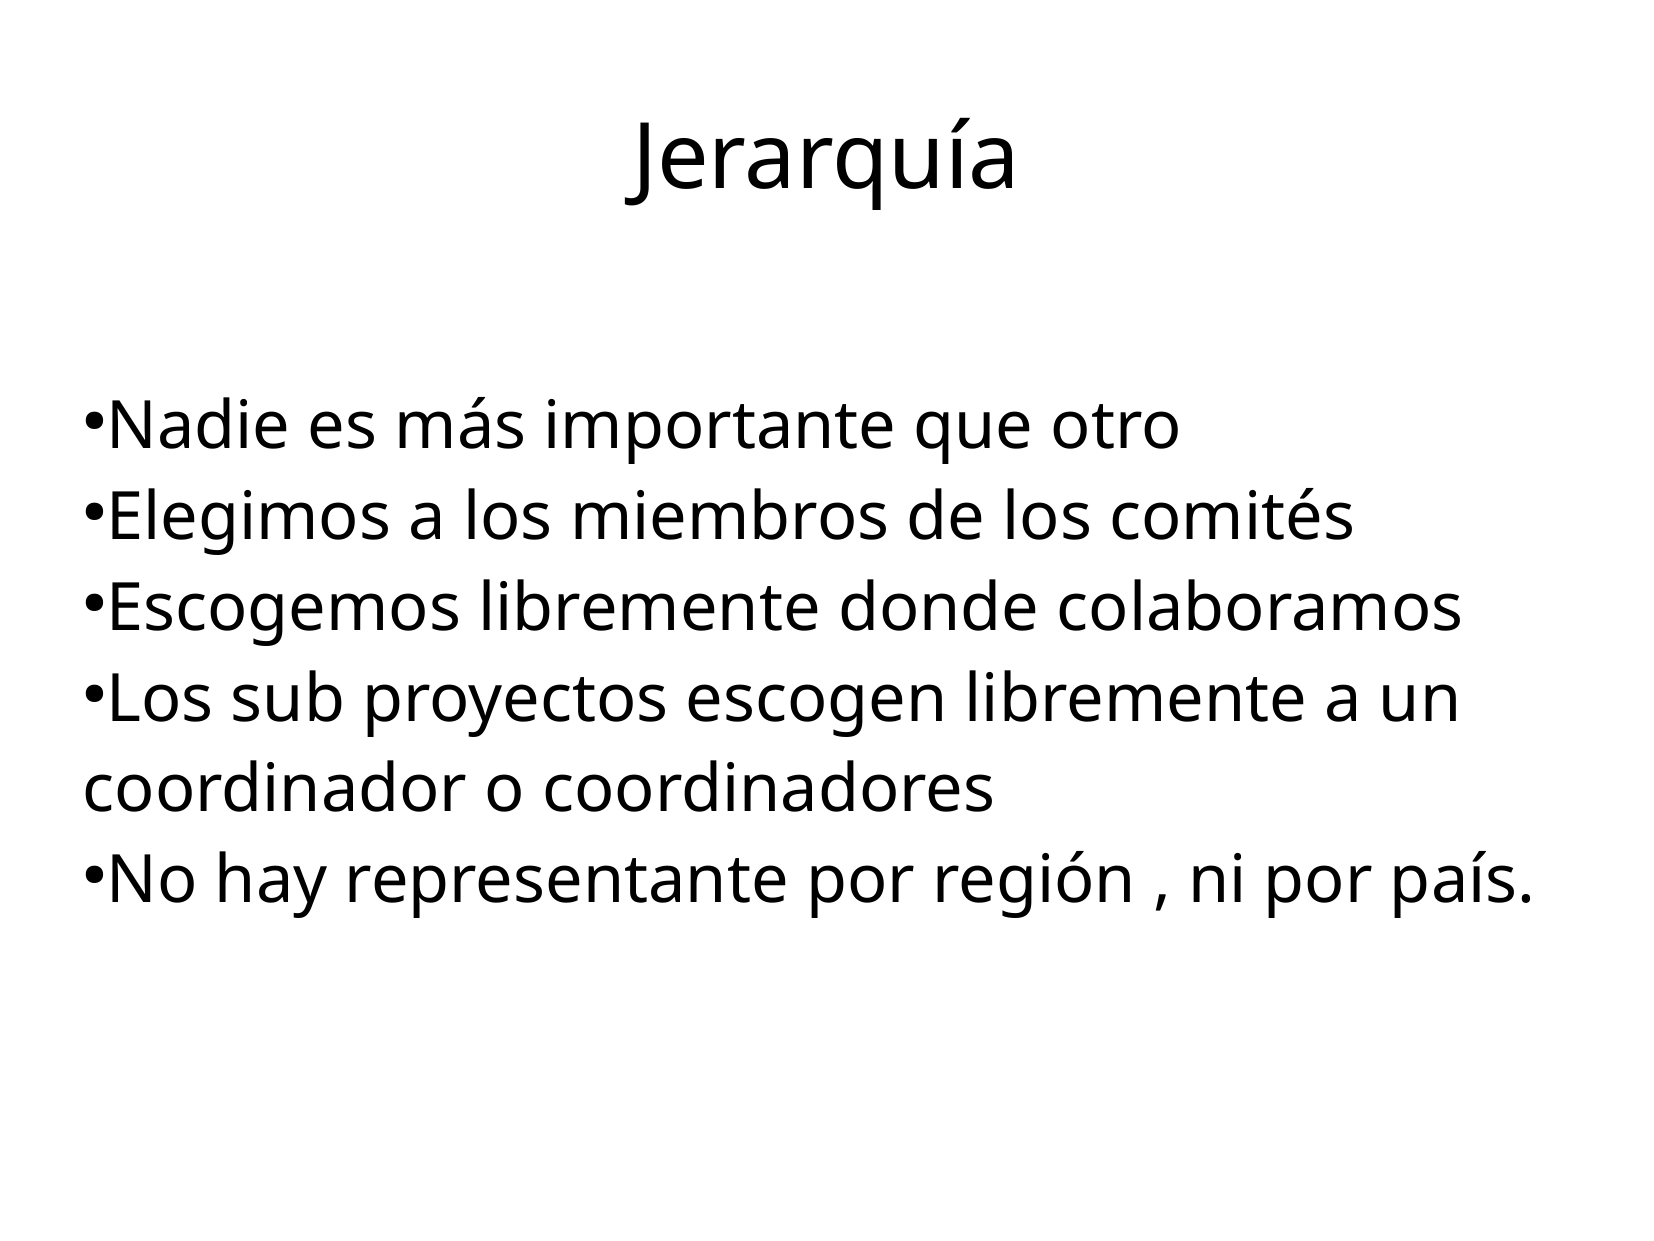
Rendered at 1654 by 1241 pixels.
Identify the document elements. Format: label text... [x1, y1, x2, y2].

subtitle Nadie es más importante que otro Elegimos a los miembros de los comités Escogemos libremente donde colaboramos Los sub proyectos escogen libremente a un coordinador o coordinadores No hay representante por región , ni por país. [82, 290, 1538, 1010]
title Jerarquía [82, 49, 1571, 257]
